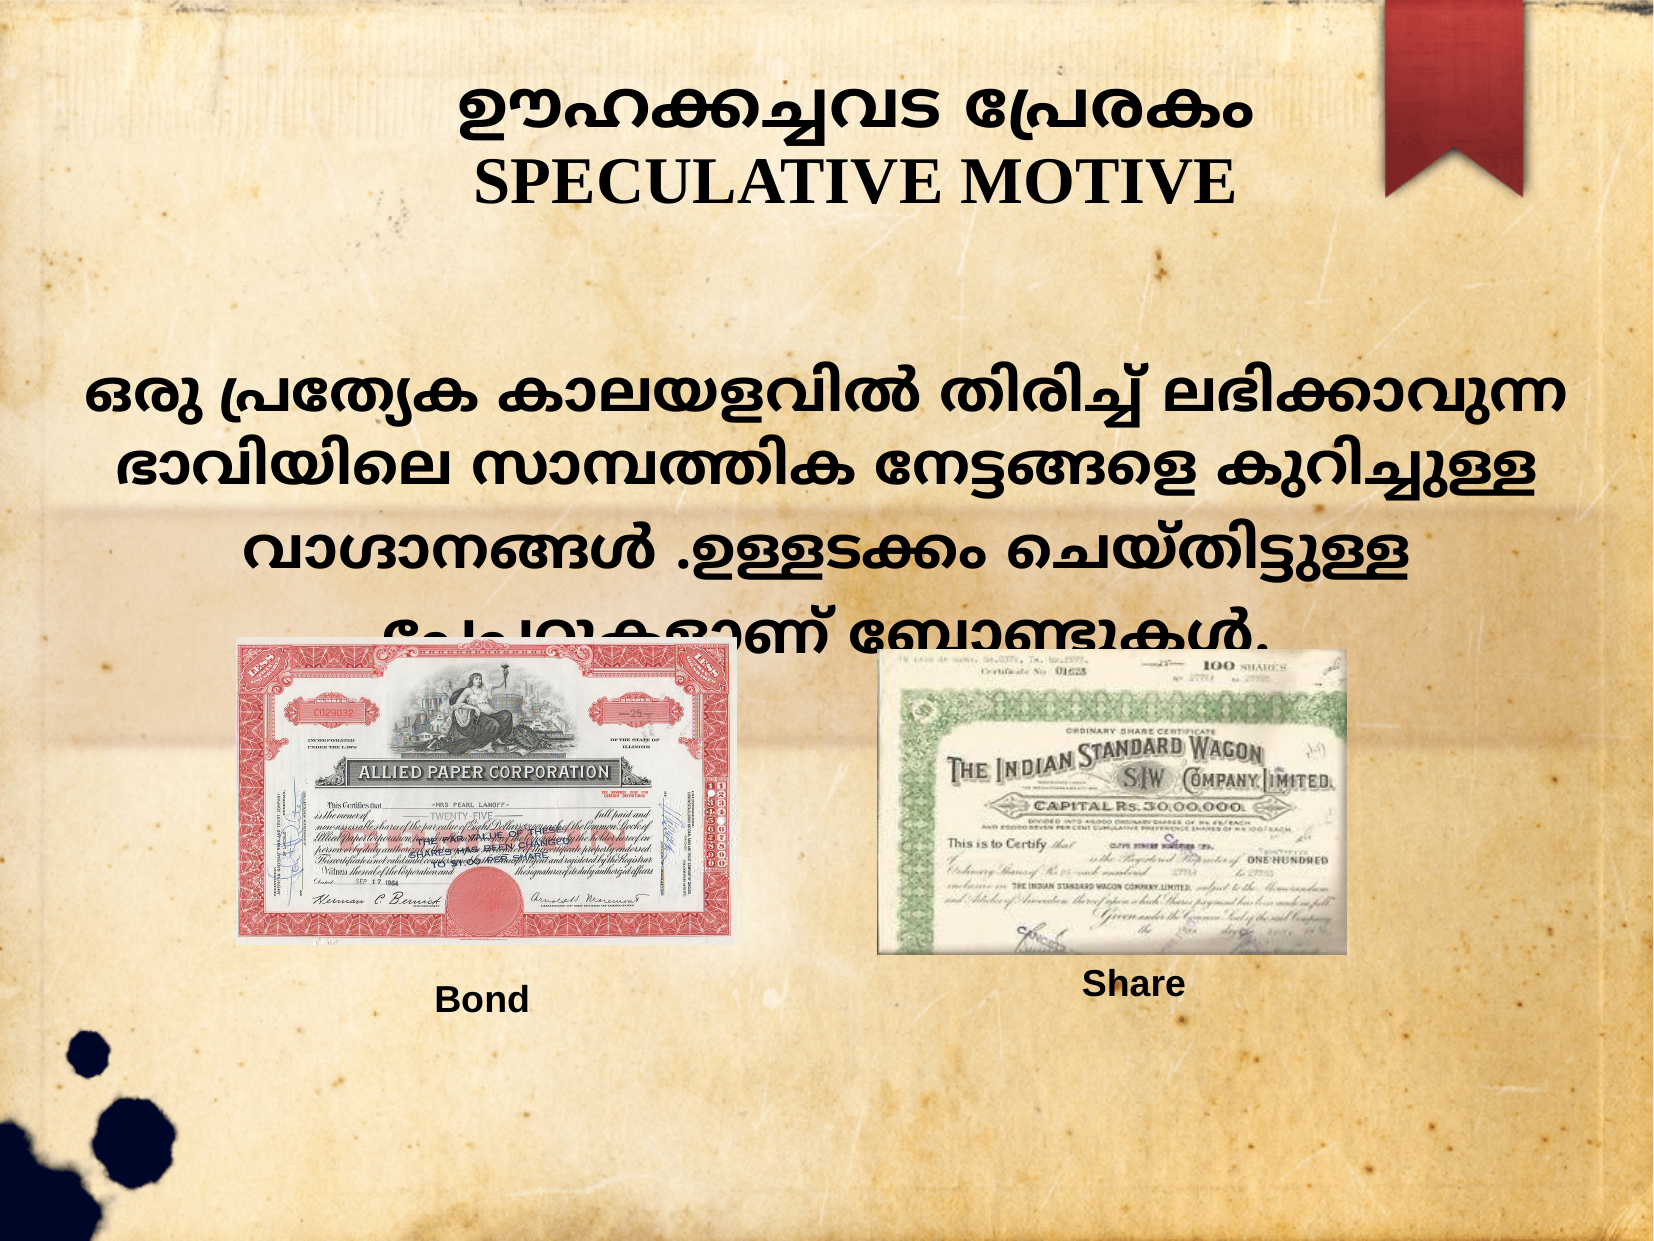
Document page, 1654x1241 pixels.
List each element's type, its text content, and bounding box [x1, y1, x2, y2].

text_box ഒരു പ്രത്യേക കാലയളവിൽ തിരിച്ച് ലഭിക്കാവുന്ന ഭാവിയിലെ സാമ്പത്തിക നേട്ടങ്ങളെ കുറിച്ചുള്ള വാഗ്ദാനങ്ങൾ .ഉള്ളടക്കം ചെയ്തിട്ടുള്ള പേപ്പറുകളാണ് ബോണ്ടുകൾ. [35, 354, 1619, 626]
text_box Bond [232, 970, 733, 1028]
text_box Share [933, 954, 1335, 1012]
title ഊഹക്കച്ചവട പ്രേരകം SPECULATIVE MOTIVE [153, 23, 1560, 260]
picture [0, 0, 1654, 1241]
